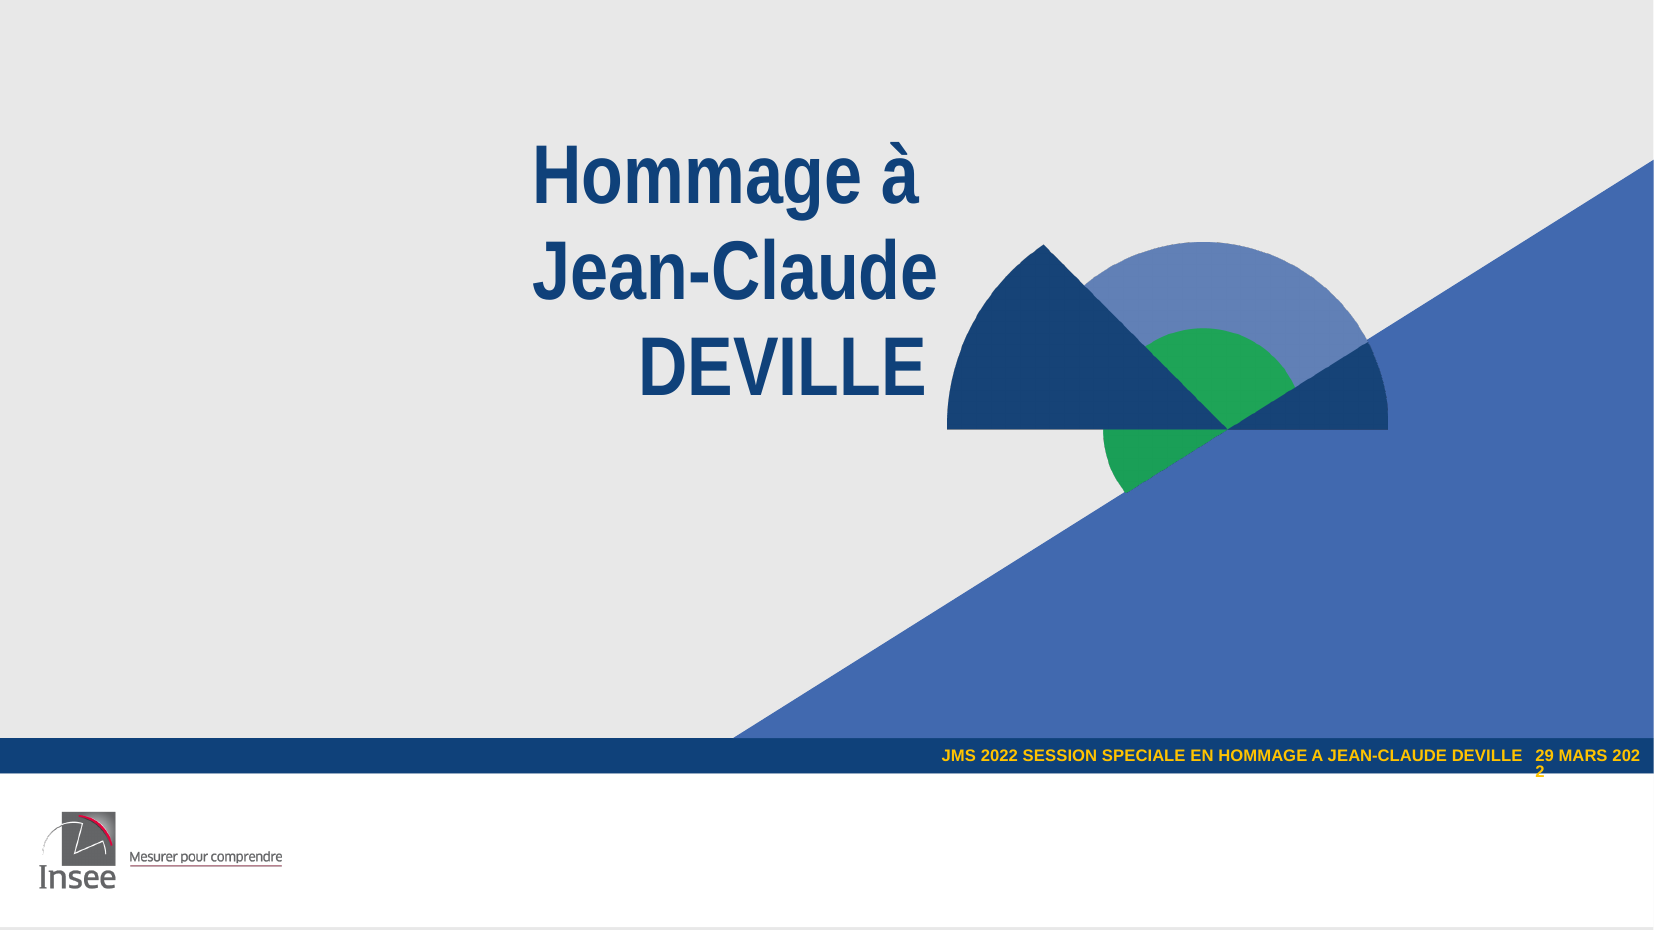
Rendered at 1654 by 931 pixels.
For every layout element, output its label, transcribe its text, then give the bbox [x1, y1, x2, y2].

picture [947, 242, 1388, 493]
title Hommage à Jean-Claude DEVILLE [230, 179, 939, 414]
picture [35, 785, 282, 892]
